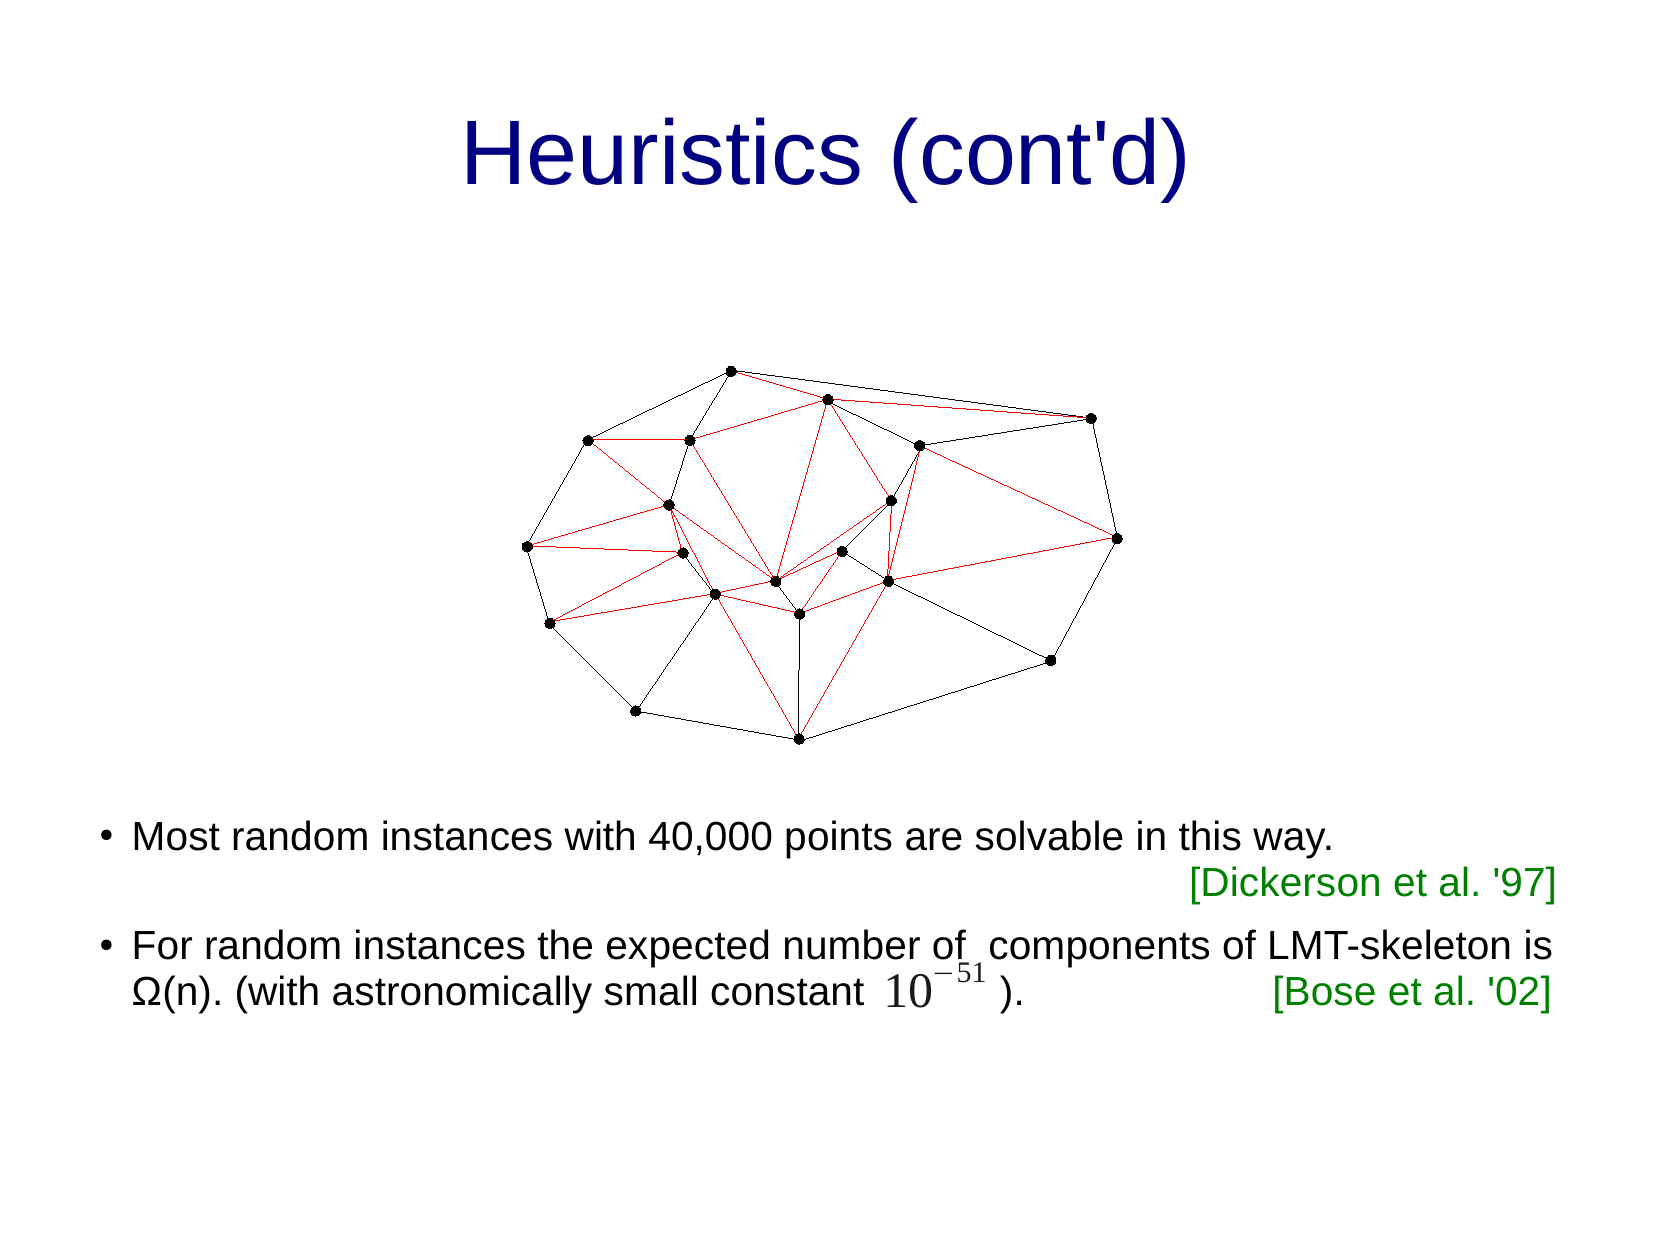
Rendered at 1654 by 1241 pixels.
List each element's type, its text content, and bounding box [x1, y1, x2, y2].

text_box [663, 499, 675, 511]
text_box [914, 440, 925, 451]
text_box [544, 618, 556, 629]
text_box [677, 547, 689, 559]
text_box [726, 366, 737, 377]
text_box [1086, 413, 1097, 424]
text_box [684, 435, 696, 446]
text_box [886, 495, 897, 506]
chart [877, 955, 993, 1019]
text_box [770, 576, 781, 587]
text_box [822, 394, 834, 405]
text_box [522, 541, 533, 552]
text_box [710, 589, 721, 600]
text_box [582, 435, 594, 446]
list Most random instances with 40,000 points are solvable in this way. [Dickerson et al. '97] For random instances the expected number of components of LMT-skeleton is Ω(n). (with astronomically small constant ). [Bose et al. '02] [88, 290, 1577, 1109]
text_box [793, 733, 805, 745]
text_box [883, 576, 894, 587]
text_box [630, 705, 641, 717]
text_box [837, 546, 848, 557]
text_box [794, 608, 805, 620]
title Heuristics (cont'd) [82, 49, 1571, 257]
text_box [1112, 533, 1123, 544]
